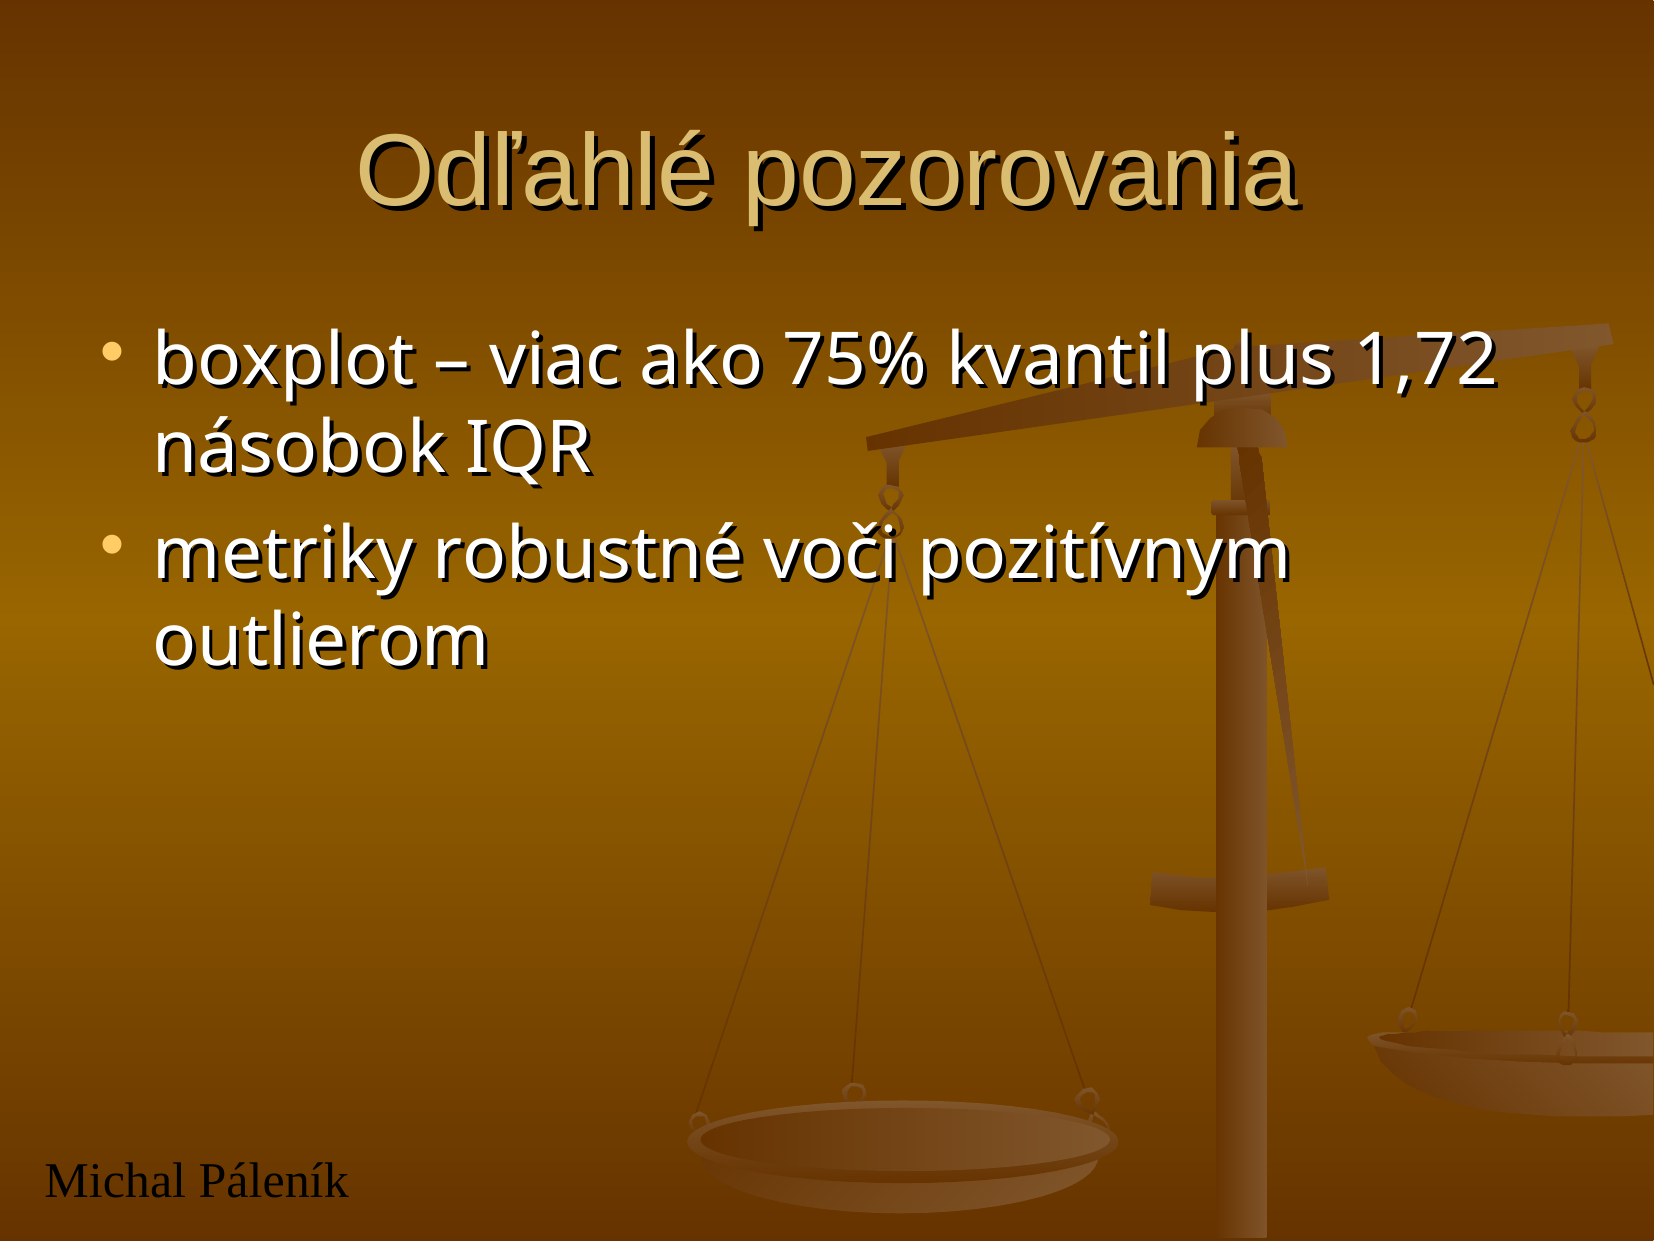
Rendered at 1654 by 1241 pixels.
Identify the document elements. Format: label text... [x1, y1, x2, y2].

list boxplot – viac ako 75% kvantil plus 1,72 násobok IQR metriky robustné voči pozitívnym outlierom [82, 289, 1572, 1095]
title Odľahlé pozorovania [82, 57, 1572, 250]
